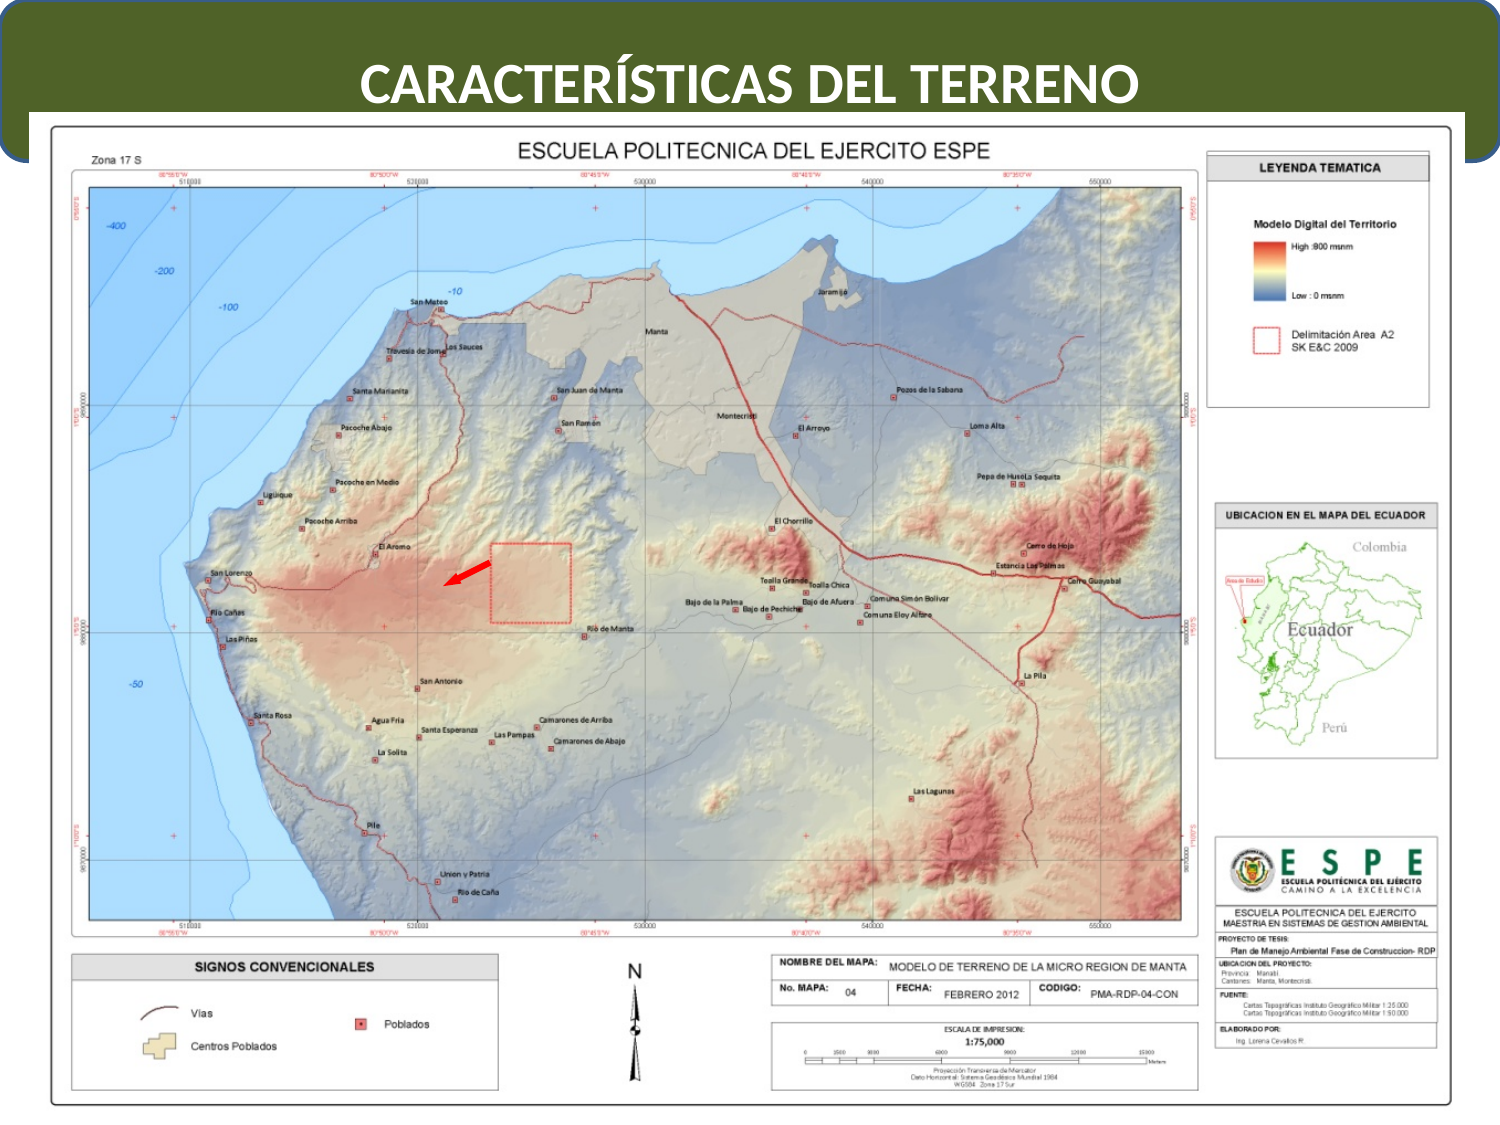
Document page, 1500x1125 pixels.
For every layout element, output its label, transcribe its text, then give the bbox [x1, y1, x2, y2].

picture [29, 112, 1465, 1125]
text_box CARACTERÍSTICAS DEL TERRENO [0, 0, 1500, 161]
